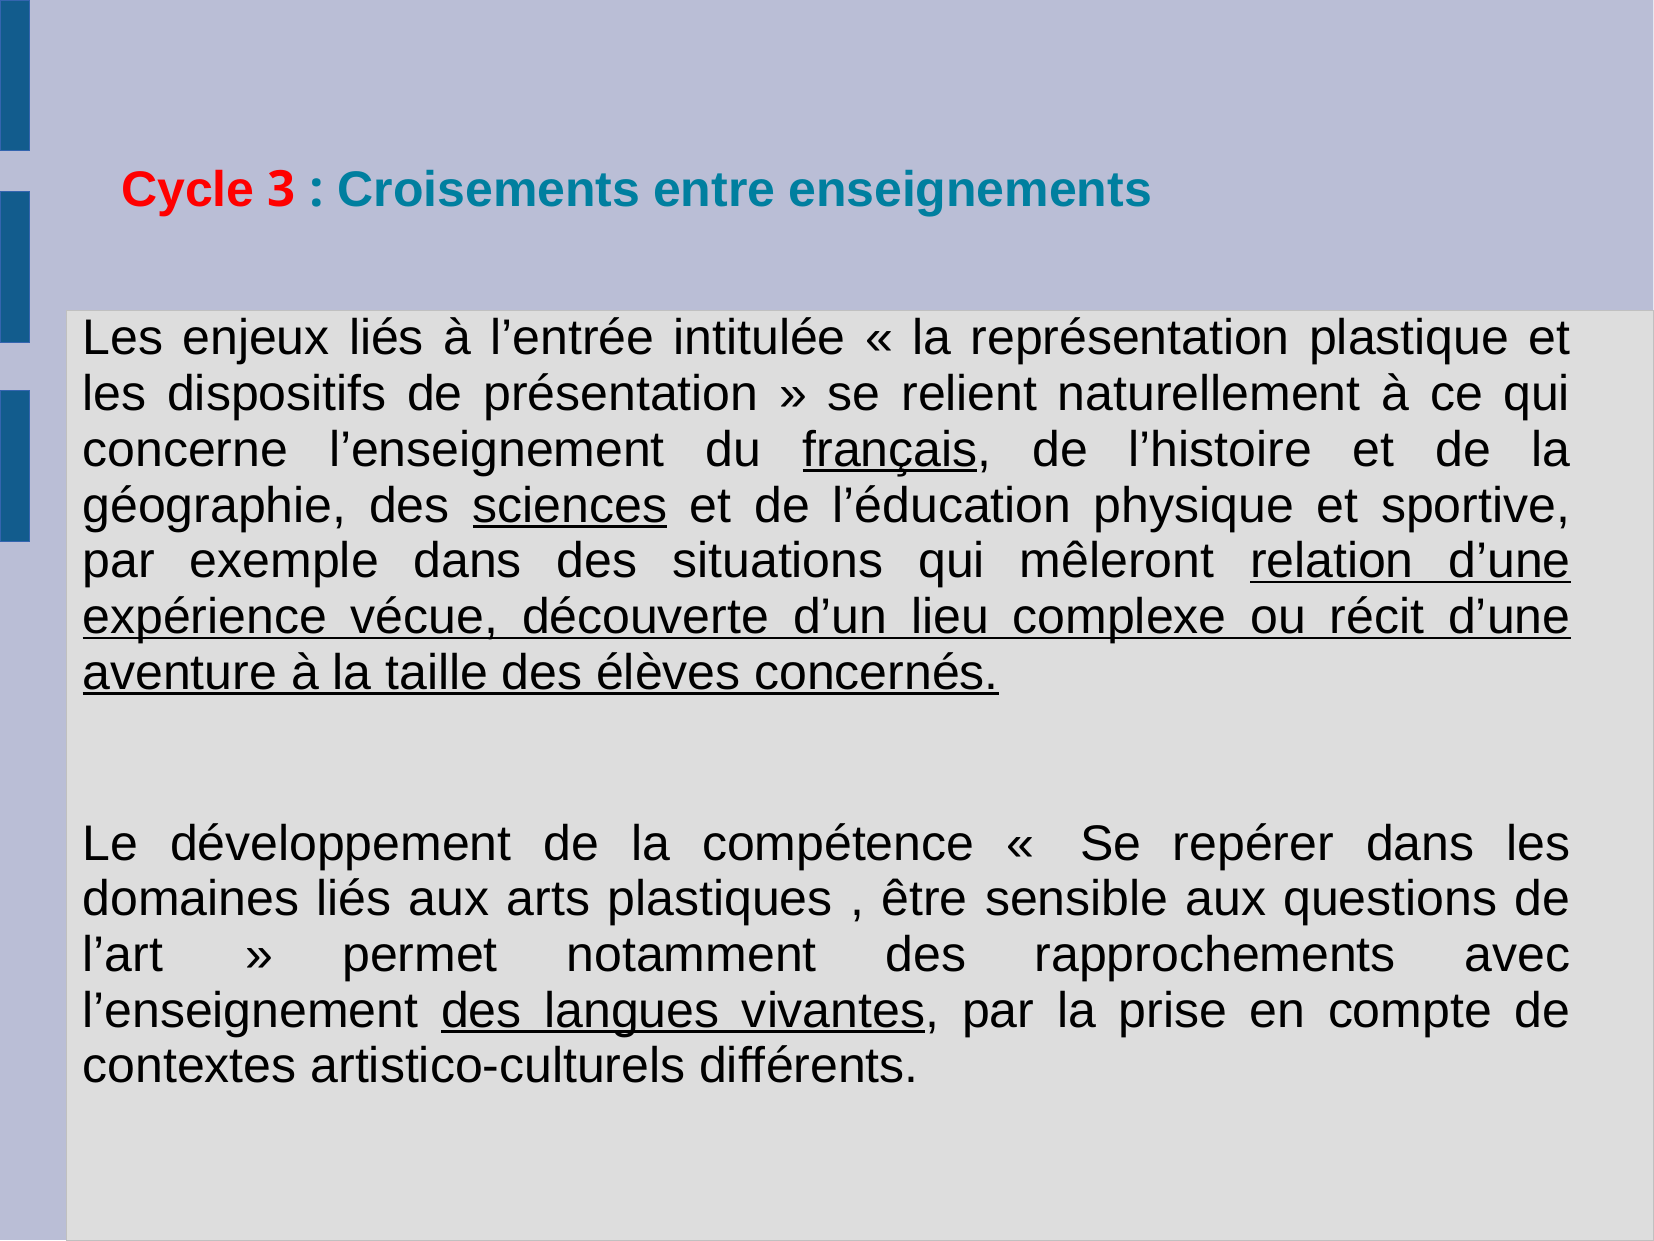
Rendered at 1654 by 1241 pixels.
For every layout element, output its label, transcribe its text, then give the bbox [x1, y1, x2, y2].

title Cycle 3 : Croisements entre enseignements [121, 91, 1534, 224]
list Les enjeux liés à l’entrée intitulée « la représentation plastique et les dispositifs de présentation » se relient naturellement à ce qui concerne l’enseignement du français, de l’histoire et de la géographie, des sciences et de l’éducation physique et sportive, par exemple dans des situations qui mêleront relation d’une expérience vécue, découverte d’un lieu complexe ou récit d’une aventure à la taille des élèves concernés. Le développement de la compétence « Se repérer dans les domaines liés aux arts plastiques , être sensible aux questions de l’art » permet notamment des rapprochements avec l’enseignement des langues vivantes, par la prise en compte de contextes artistico-culturels différents. [82, 224, 1571, 1099]
